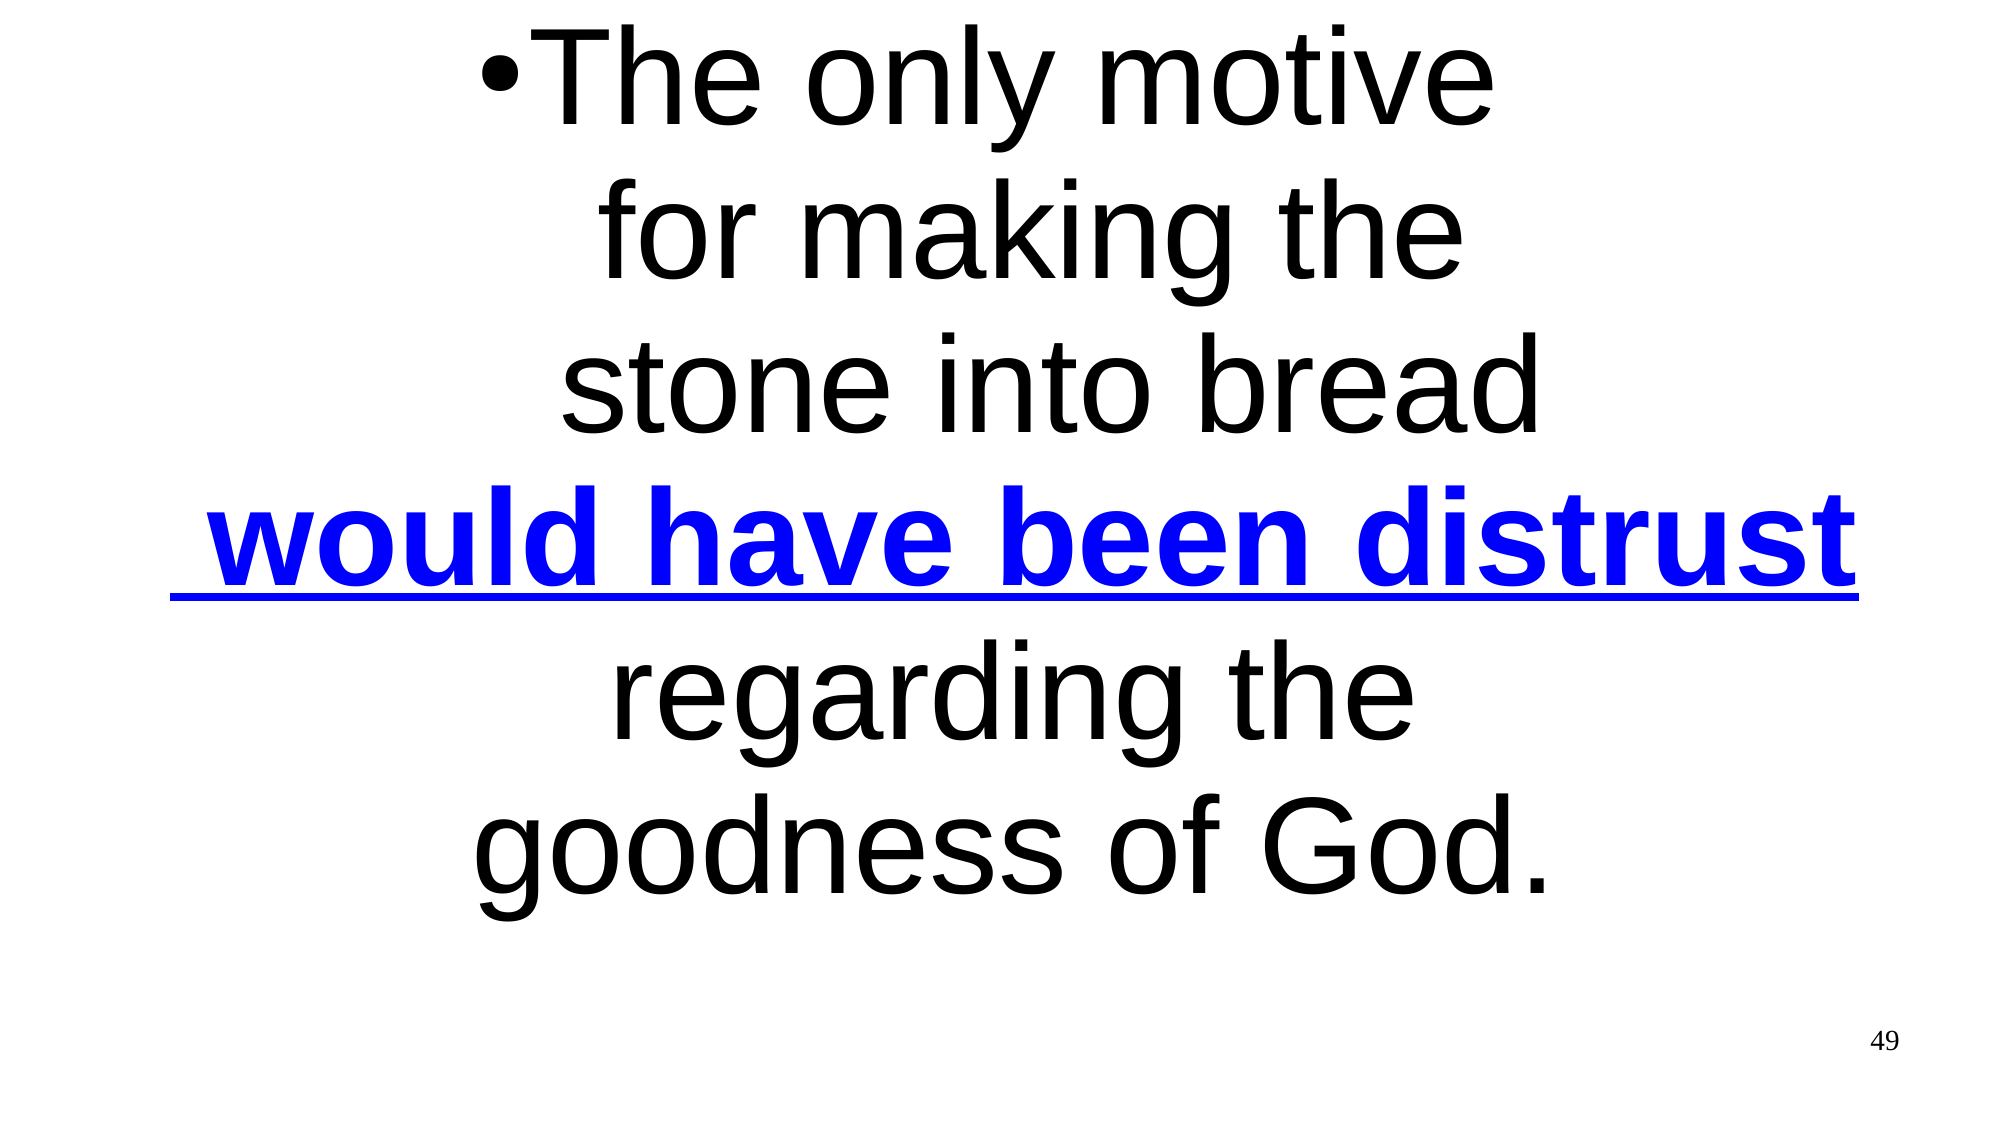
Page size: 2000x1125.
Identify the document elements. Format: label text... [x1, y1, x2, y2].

list The only motive for making the stone into bread would have been distrust regarding the goodness of God. [0, 0, 1996, 1123]
